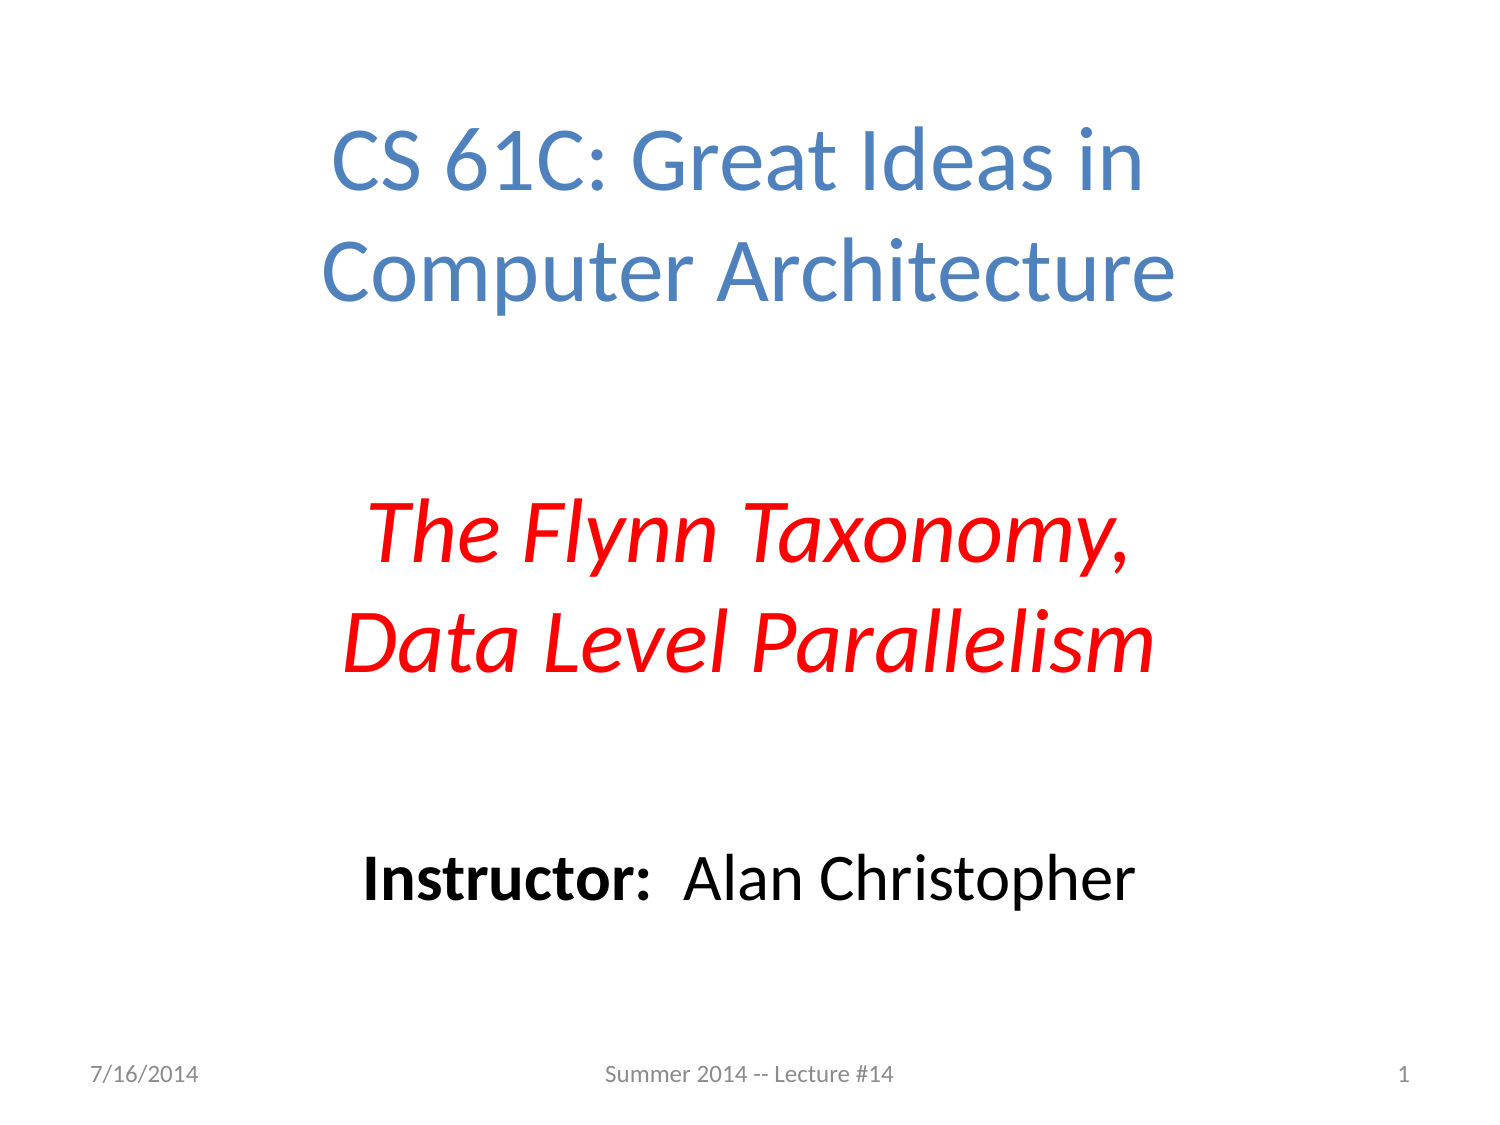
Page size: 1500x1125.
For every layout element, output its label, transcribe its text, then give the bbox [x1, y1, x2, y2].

subtitle Instructor: Alan Christopher [0, 829, 1500, 927]
footer Summer 2014 -- Lecture #14 [512, 1042, 988, 1103]
text_box CS 61C: Great Ideas in Computer Architecture The Flynn Taxonomy, Data Level Parallelism [0, 91, 1500, 829]
slide_number <number> [1074, 1042, 1425, 1103]
slide_number 7/16/2014 [75, 1042, 425, 1103]
